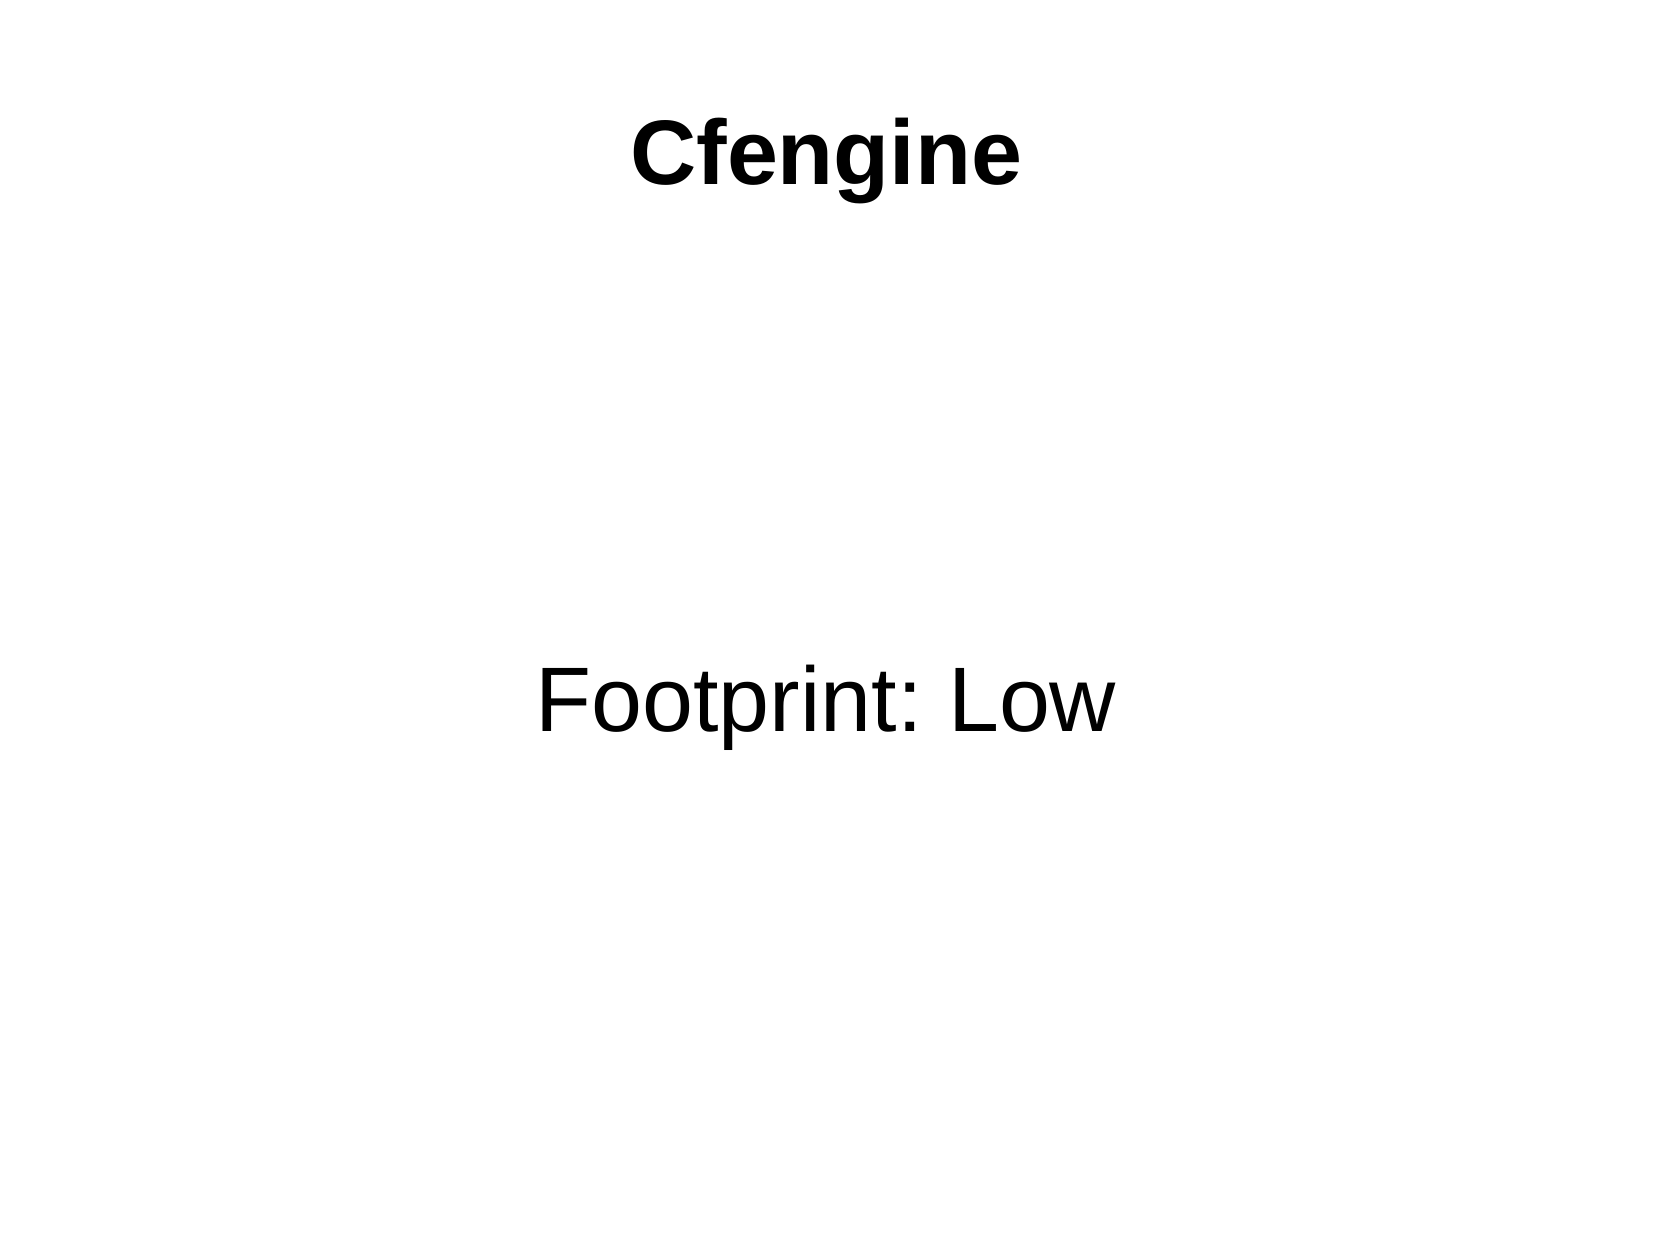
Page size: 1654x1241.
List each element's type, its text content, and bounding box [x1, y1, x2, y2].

title Cfengine [82, 49, 1571, 257]
subtitle Footprint: Low [82, 290, 1571, 1109]
